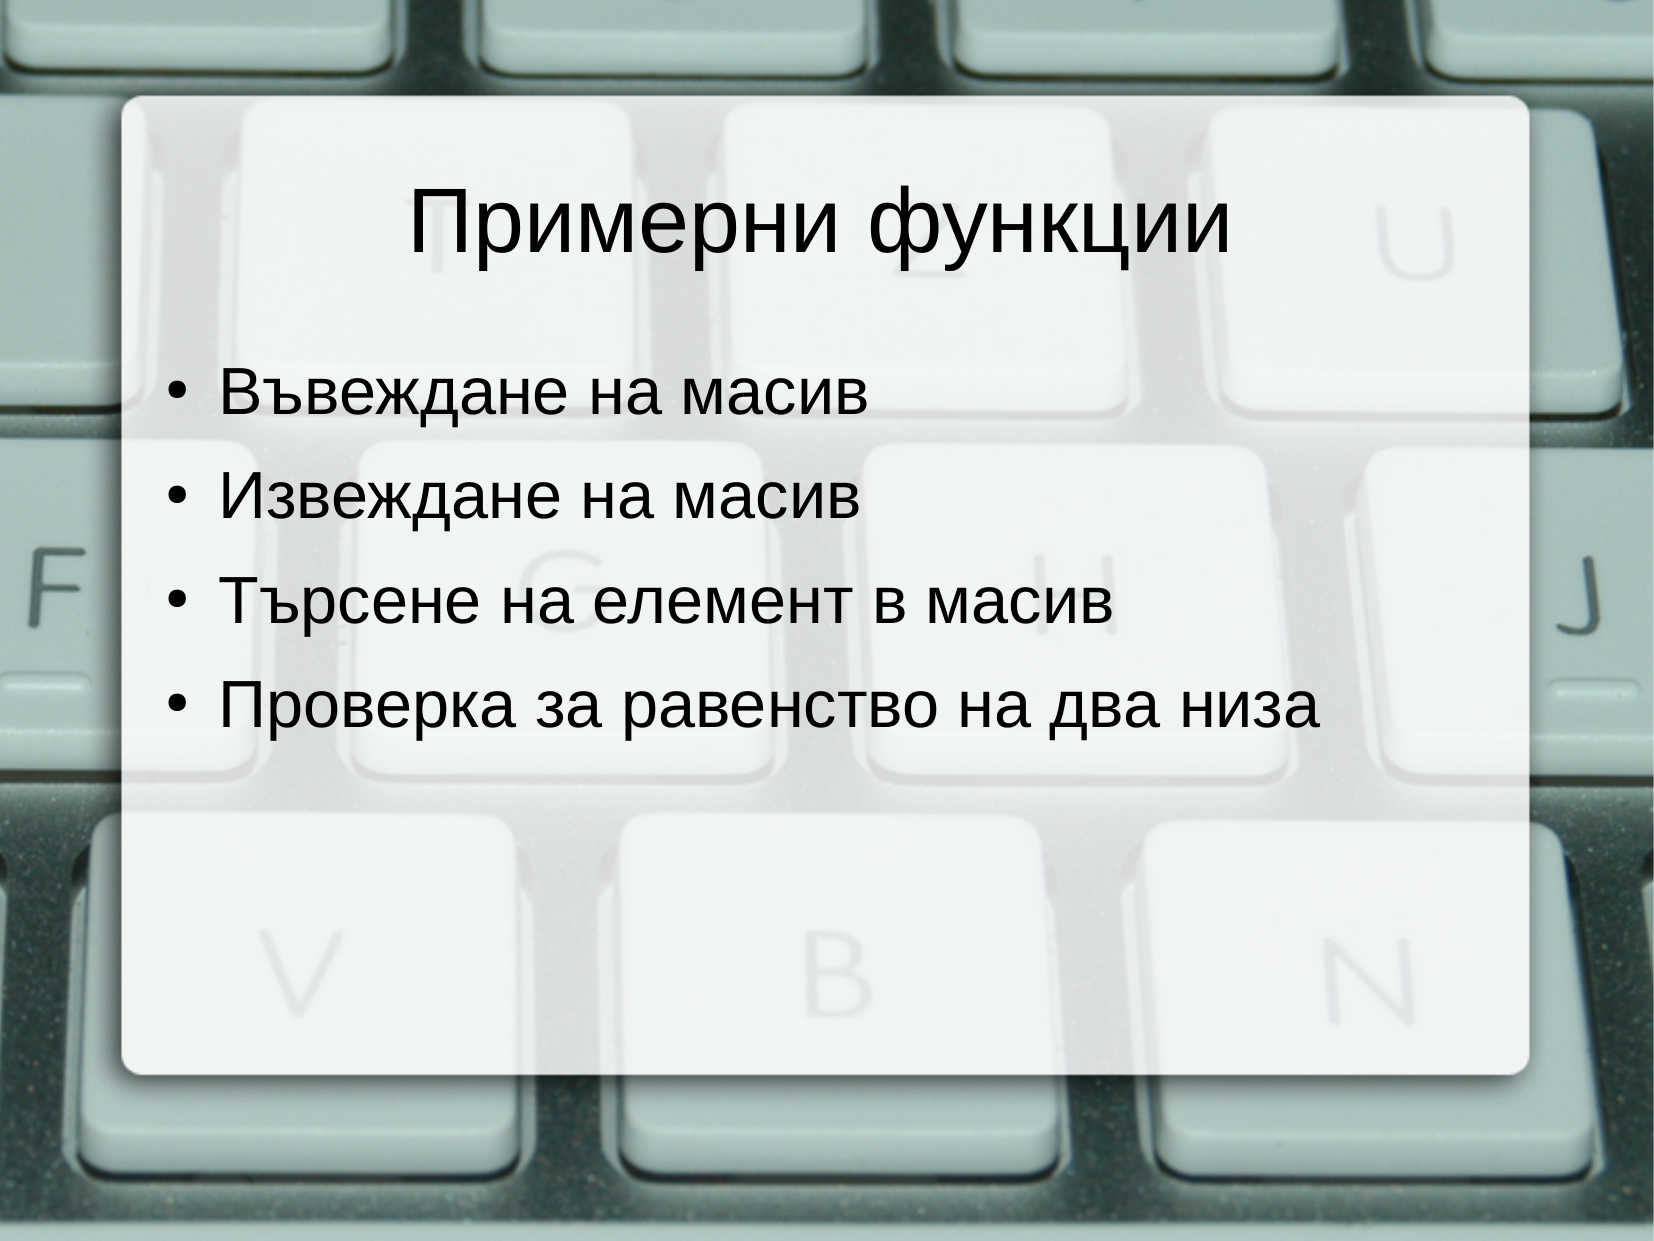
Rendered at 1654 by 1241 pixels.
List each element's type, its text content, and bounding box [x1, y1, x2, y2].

list Въвеждане на масив Извеждане на масив Търсене на елемент в масив Проверка за равенство на два низа [147, 354, 1506, 1074]
picture [0, 0, 1654, 1241]
title Примерни функции [135, 117, 1506, 325]
